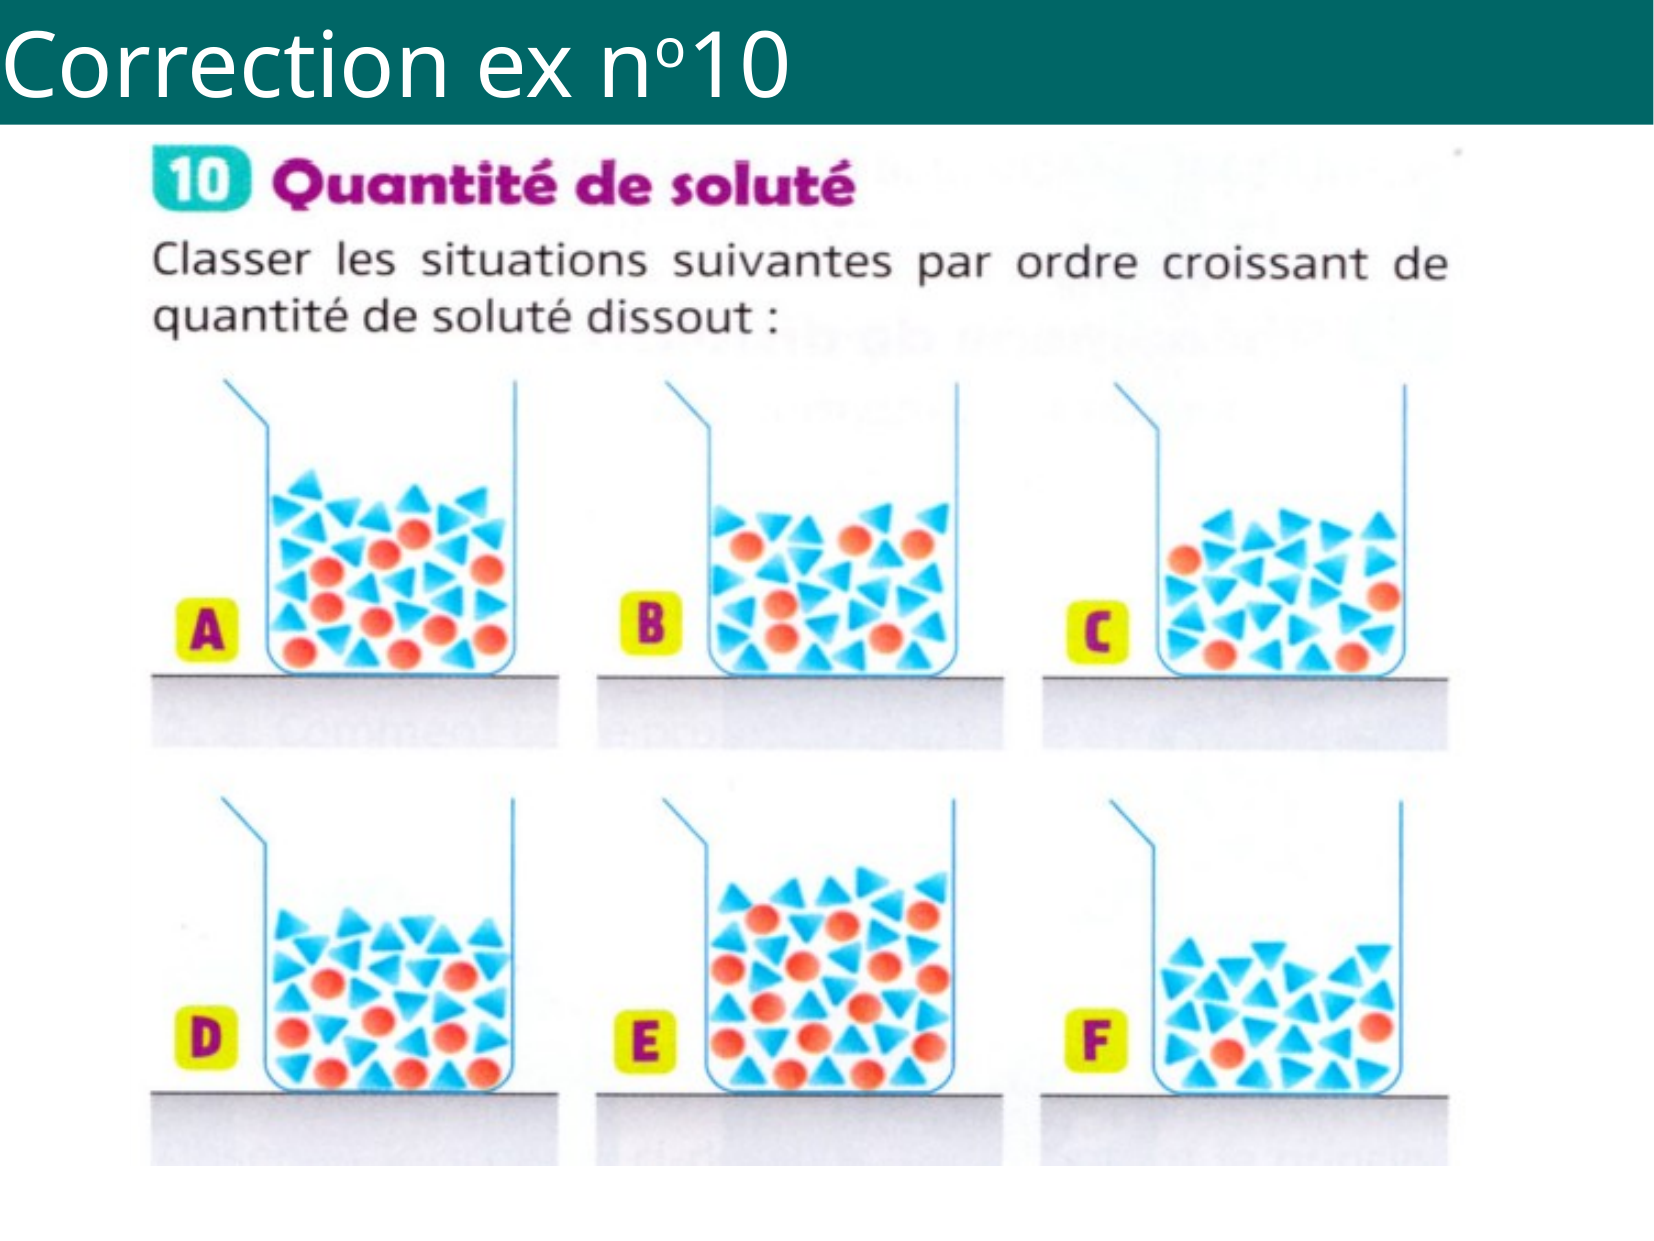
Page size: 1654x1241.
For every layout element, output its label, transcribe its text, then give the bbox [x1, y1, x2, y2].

title Correction ex no10 [0, 8, 1654, 116]
picture [129, 141, 1470, 1166]
